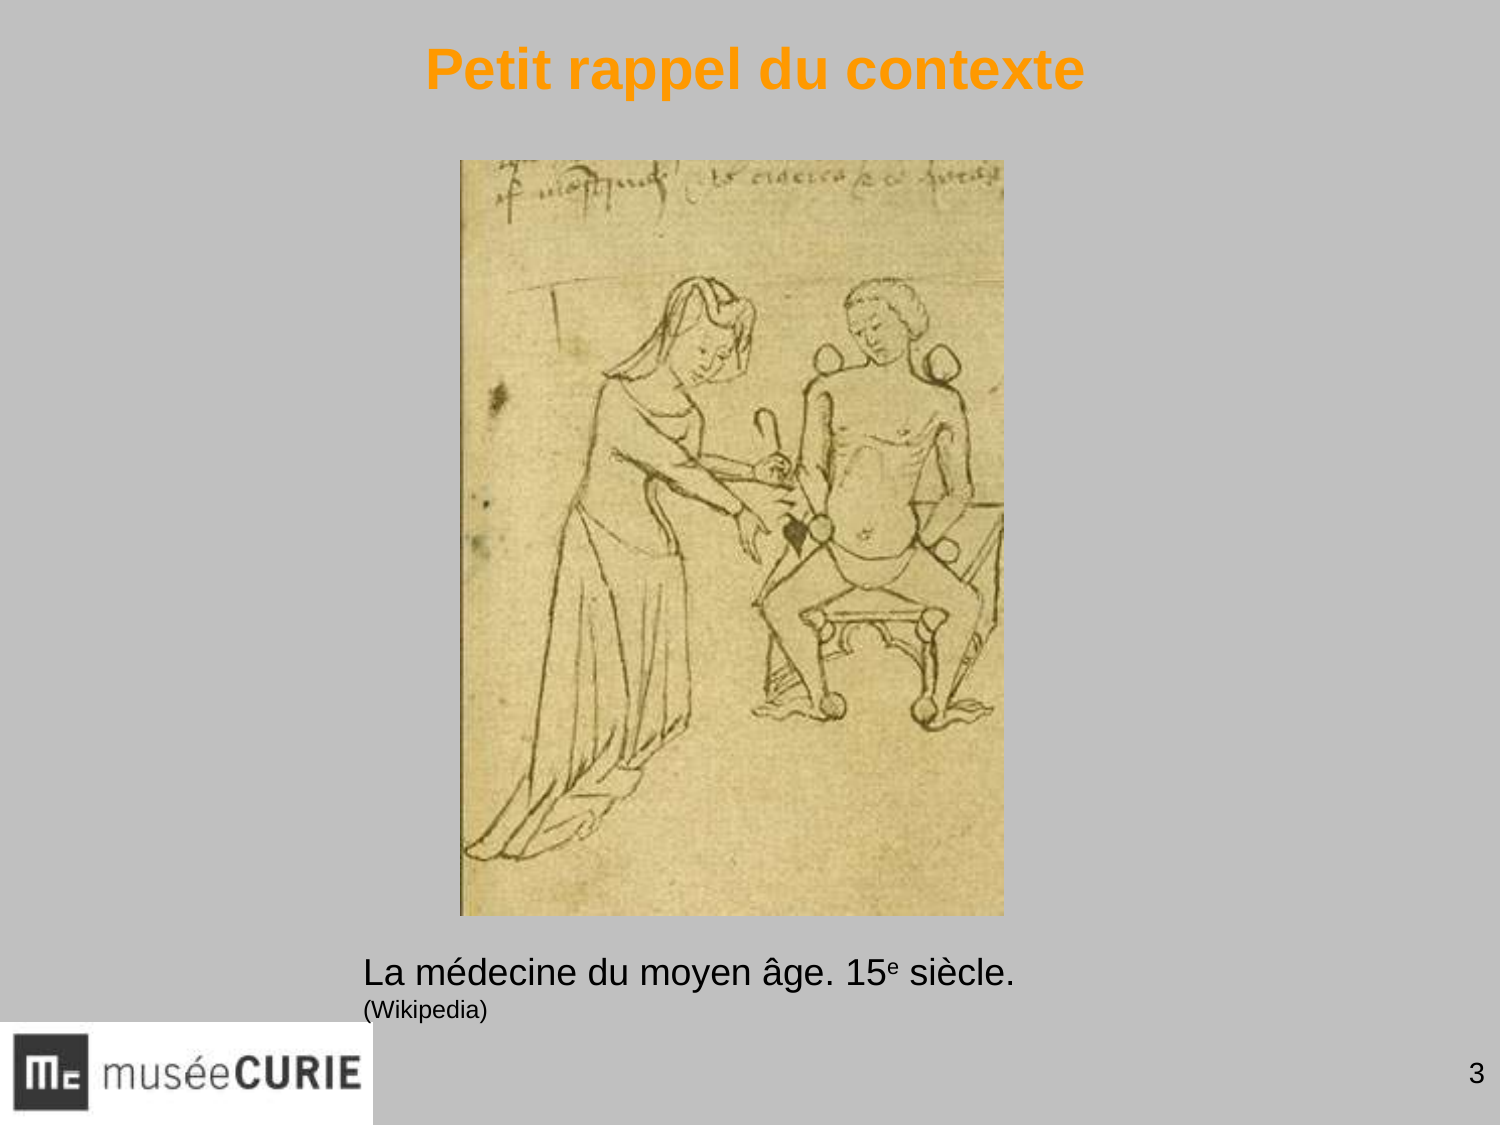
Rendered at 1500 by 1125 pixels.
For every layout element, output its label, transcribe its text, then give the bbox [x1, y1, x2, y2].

text_box <numéro> [1387, 1046, 1500, 1125]
text_box La médecine du moyen âge. 15e siècle. (Wikipedia) [348, 940, 1140, 1032]
text_box Petit rappel du contexte [29, 23, 1483, 110]
picture [0, 1022, 373, 1125]
picture [460, 160, 1004, 916]
